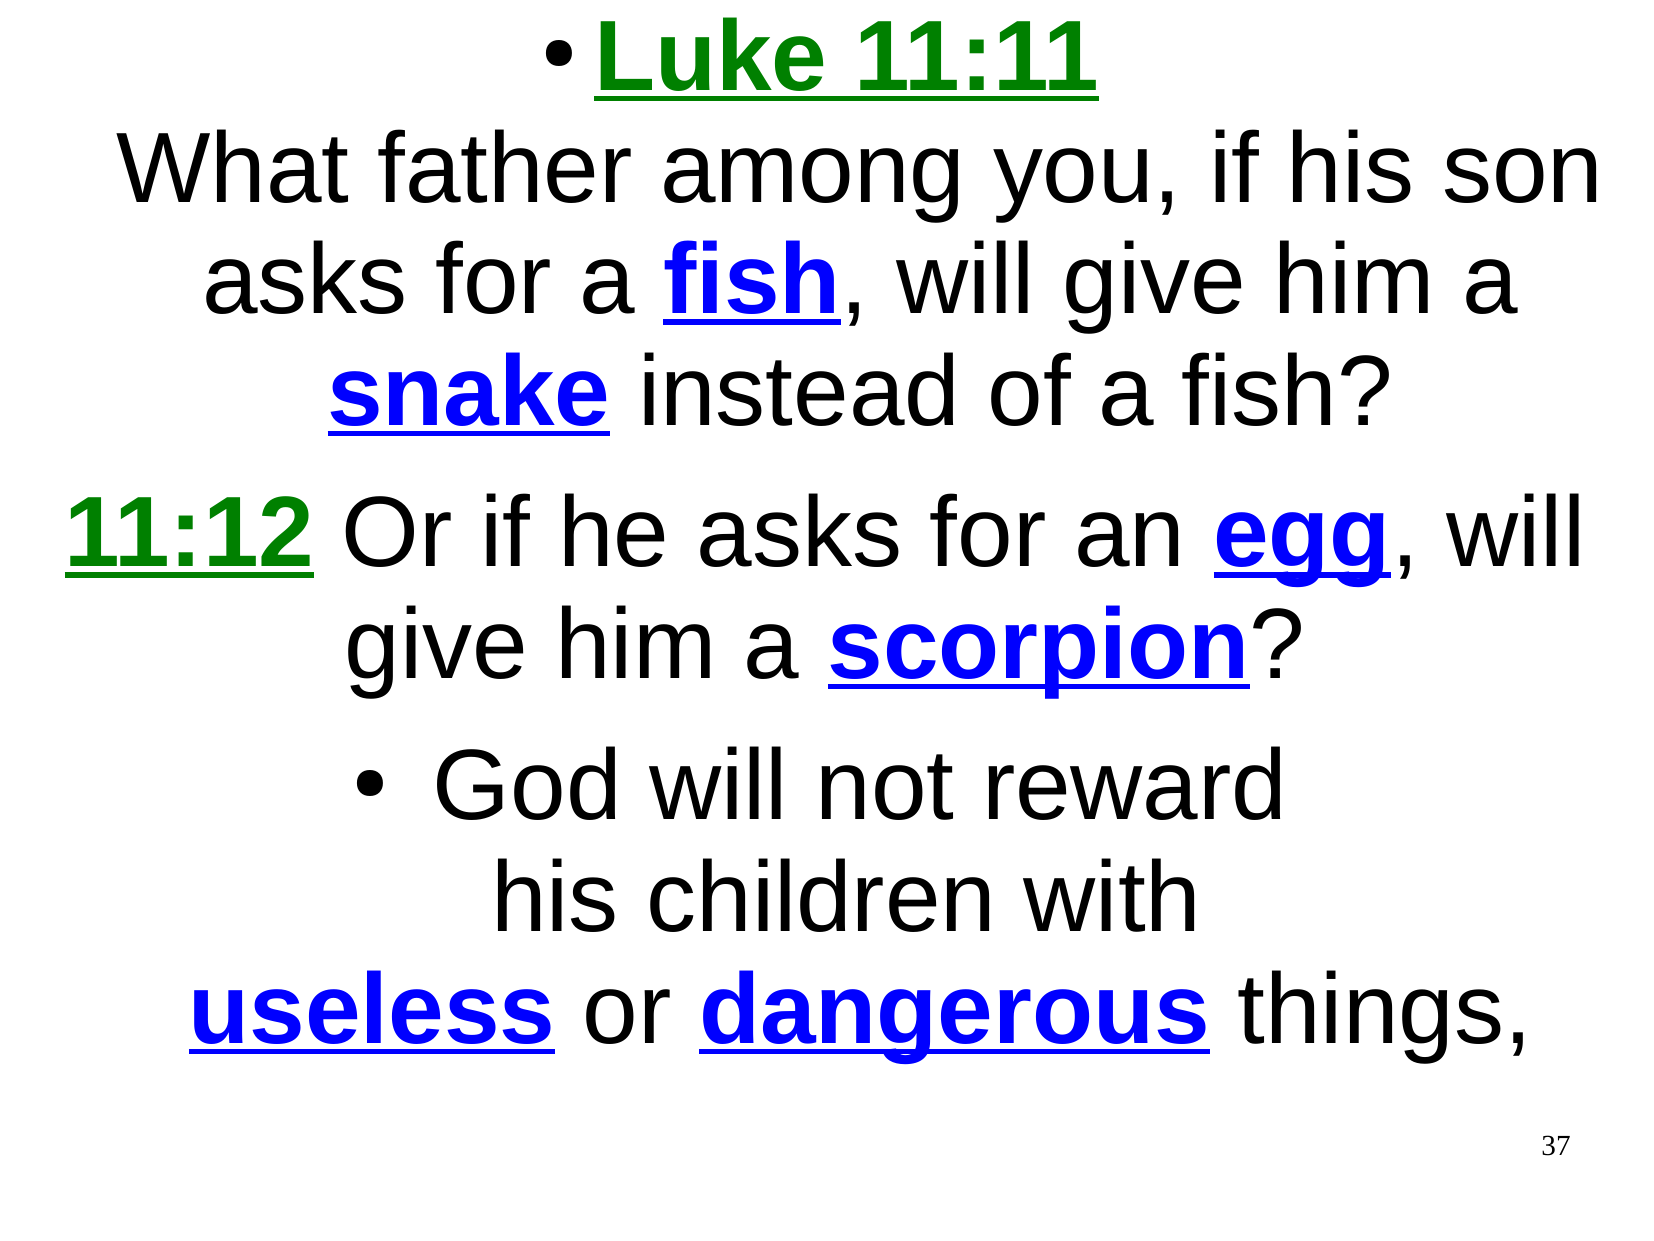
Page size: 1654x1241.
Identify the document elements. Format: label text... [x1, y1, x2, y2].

list Luke 11:11 What father among you, if his son asks for a fish, will give him a snake instead of a fish? 11:12 Or if he asks for an egg, will give him a scorpion? God will not reward his children with useless or dangerous things, [0, 0, 1651, 1238]
